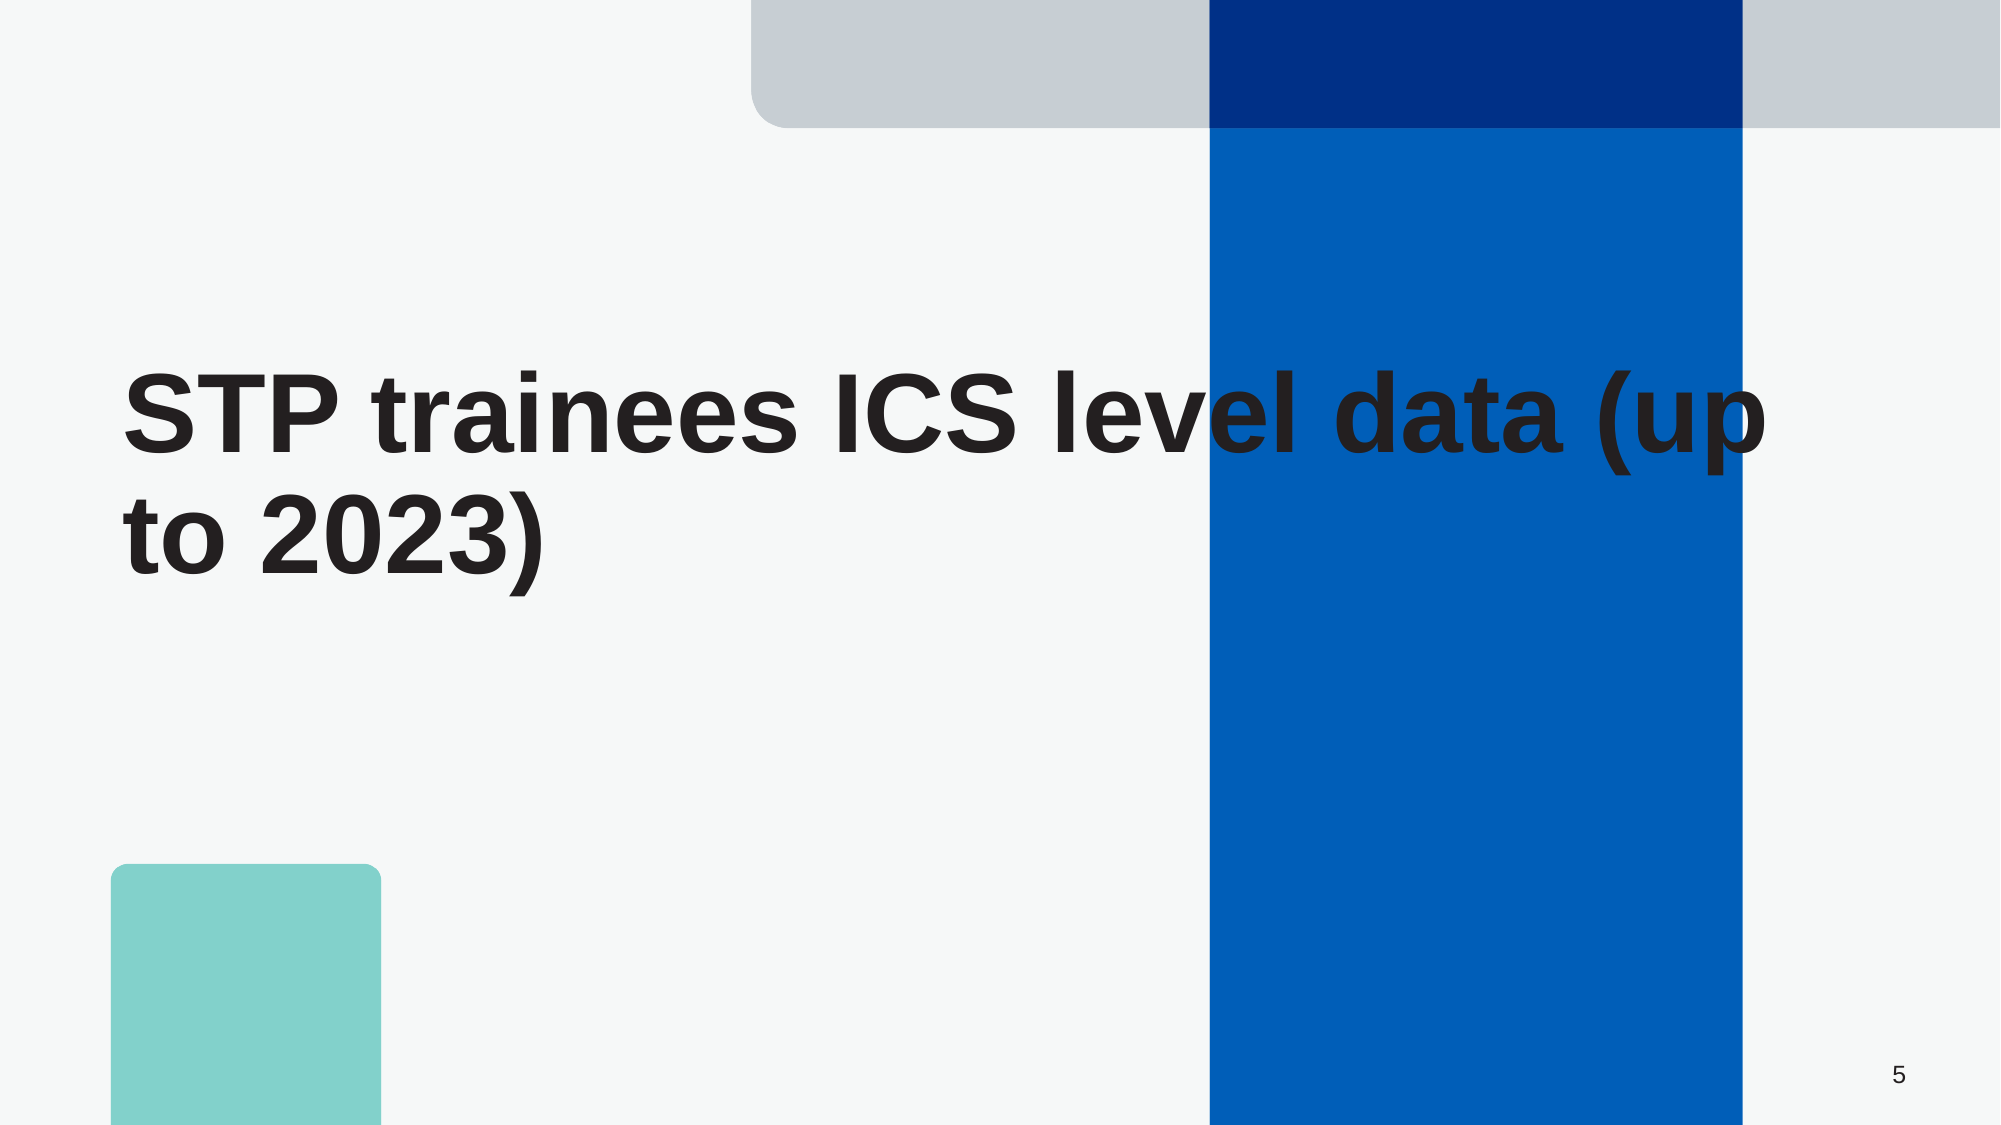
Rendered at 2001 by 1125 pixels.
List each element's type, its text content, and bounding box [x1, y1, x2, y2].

title STP trainees ICS level data (up to 2023) [122, 355, 943, 573]
